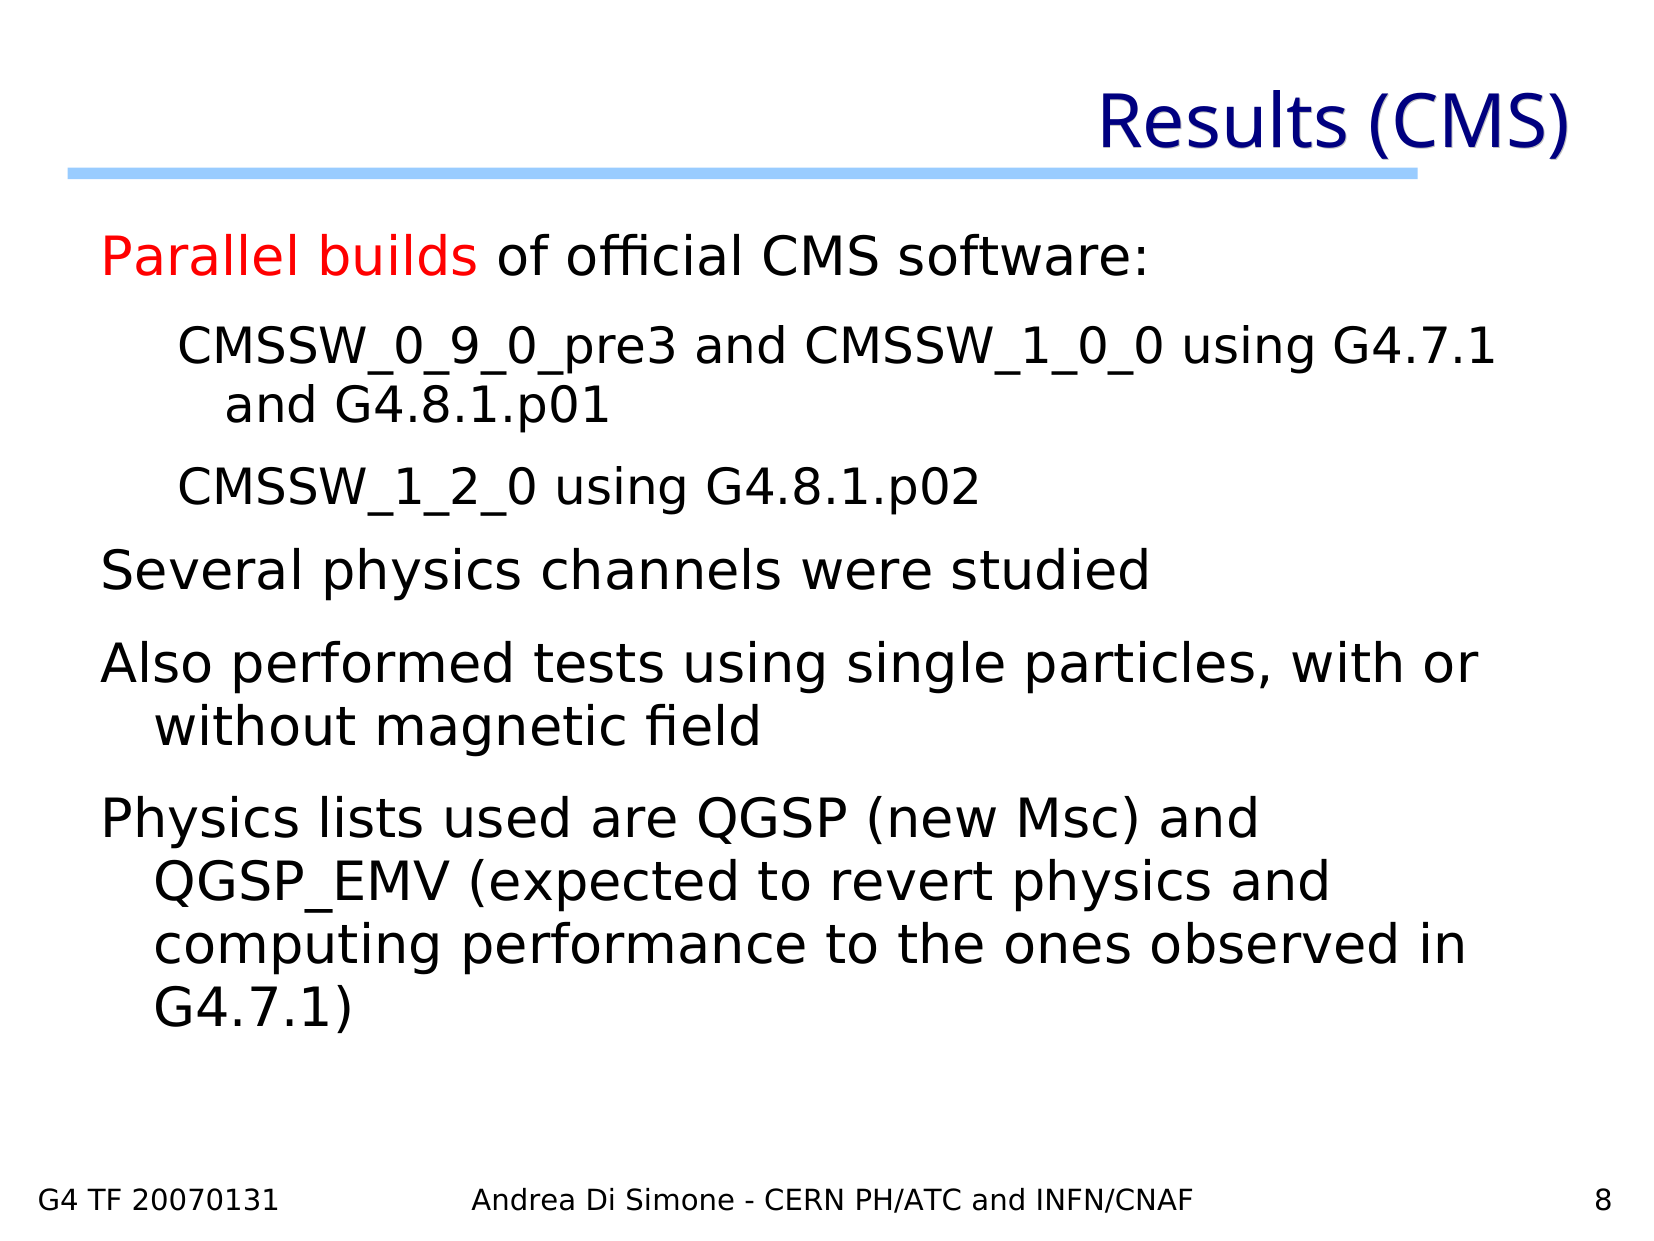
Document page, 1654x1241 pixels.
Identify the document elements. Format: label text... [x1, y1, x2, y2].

title Results (CMS) [82, 49, 1571, 188]
list Parallel builds of official CMS software: CMSSW_0_9_0_pre3 and CMSSW_1_0_0 using G4.7.1 and G4.8.1.p01 CMSSW_1_2_0 using G4.8.1.p02 Several physics channels were studied Also performed tests using single particles, with or without magnetic field Physics lists used are QGSP (new Msc) and QGSP_EMV (expected to revert physics and computing performance to the ones observed in G4.7.1) [82, 225, 1571, 1109]
